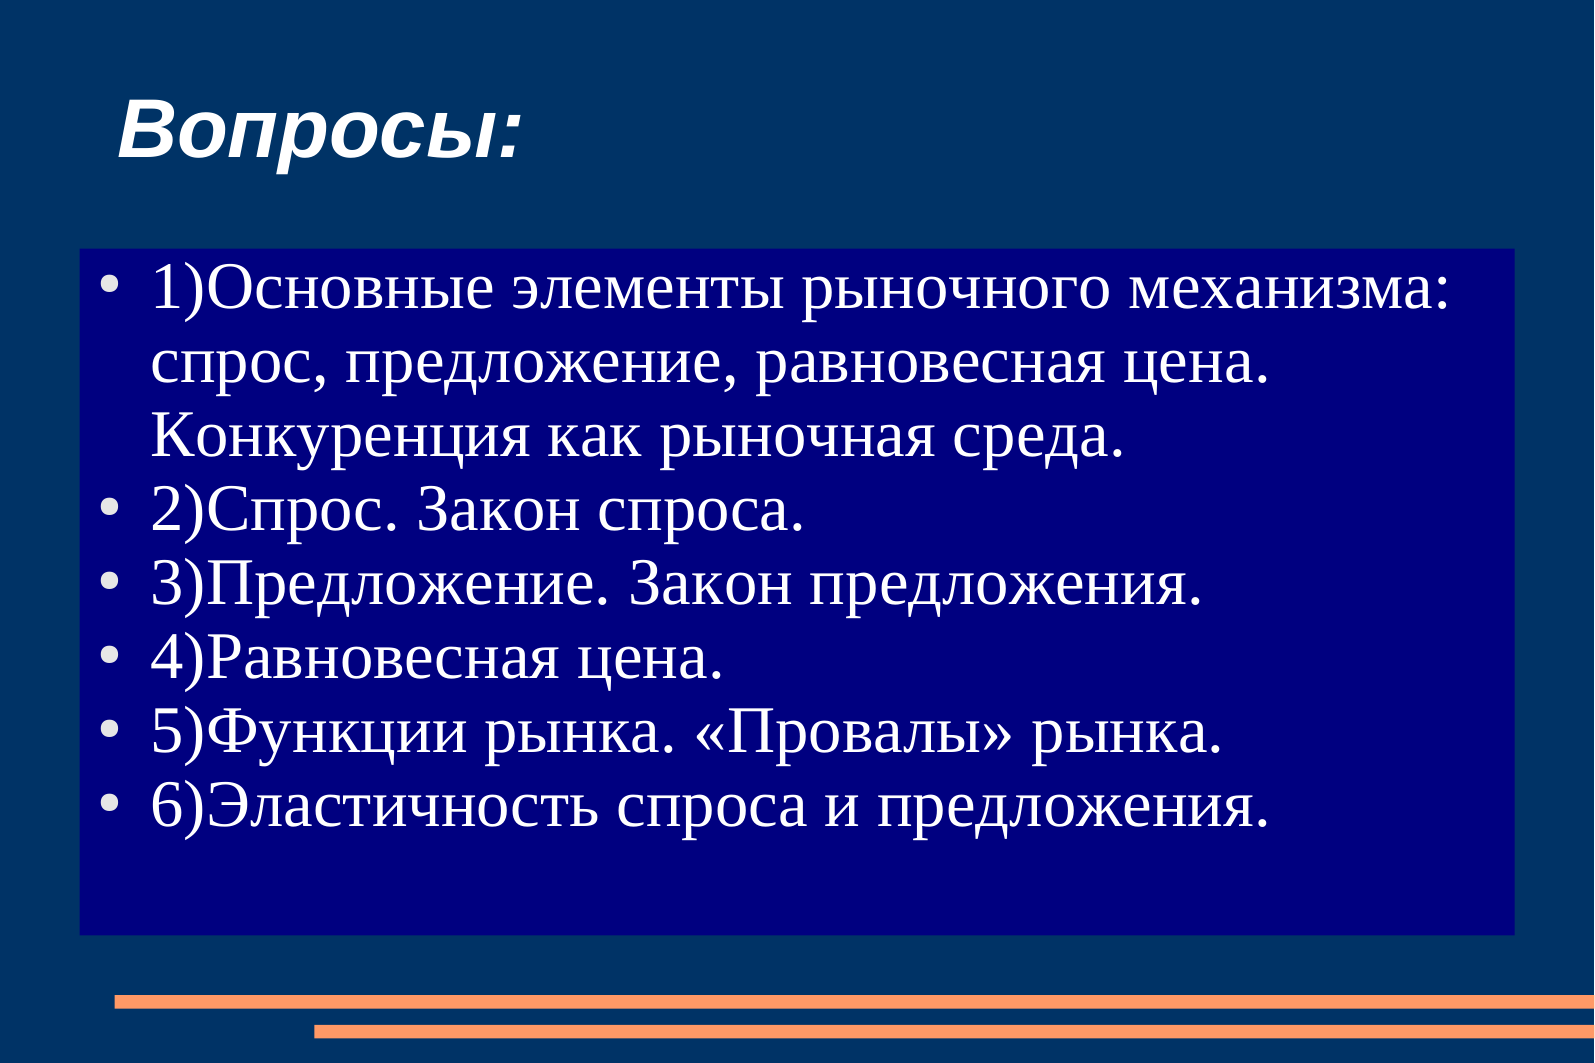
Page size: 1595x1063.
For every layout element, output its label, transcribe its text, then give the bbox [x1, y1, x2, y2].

list 1)Основные элементы рыночного механизма: спрос, предложение, равновесная цена. Конкуренция как рыночная среда. 2)Спрос. Закон спроса. 3)Предложение. Закон предложения. 4)Равновесная цена. 5)Функции рынка. «Провалы» рынка. 6)Эластичность спроса и предложения. [79, 248, 1515, 936]
title Вопросы: [117, 39, 1479, 218]
